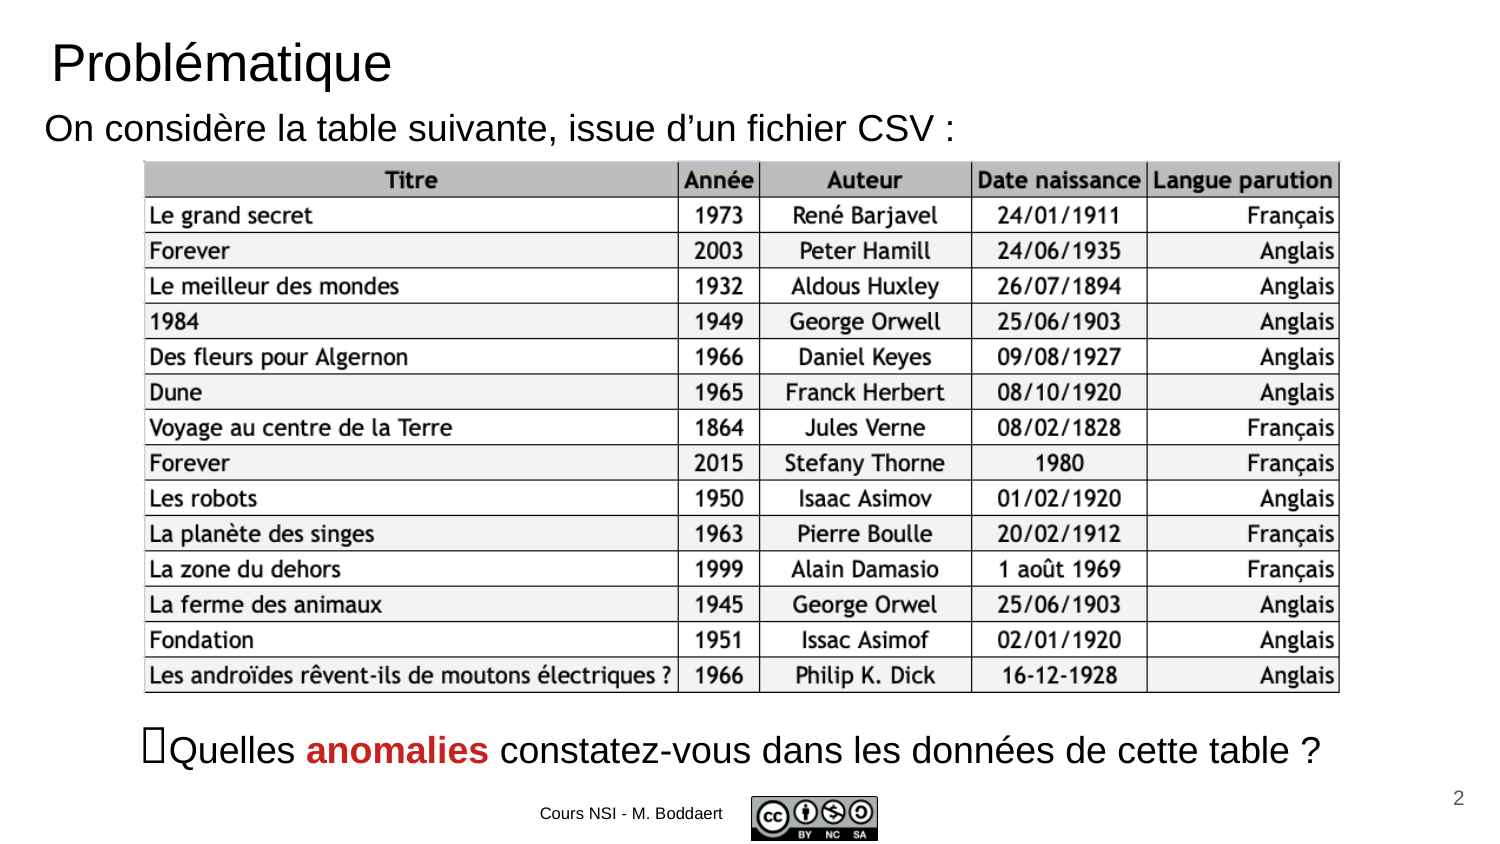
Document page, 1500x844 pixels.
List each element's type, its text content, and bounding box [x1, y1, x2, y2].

title Problématique [51, 13, 1449, 96]
slide_number <numéro> [1389, 764, 1480, 830]
text_box Quelles anomalies constatez-vous dans les données de cette table ? [124, 702, 1353, 792]
text_box On considère la table suivante, issue d’un fichier CSV : [29, 96, 1477, 184]
picture [143, 160, 1341, 693]
picture [751, 796, 878, 841]
